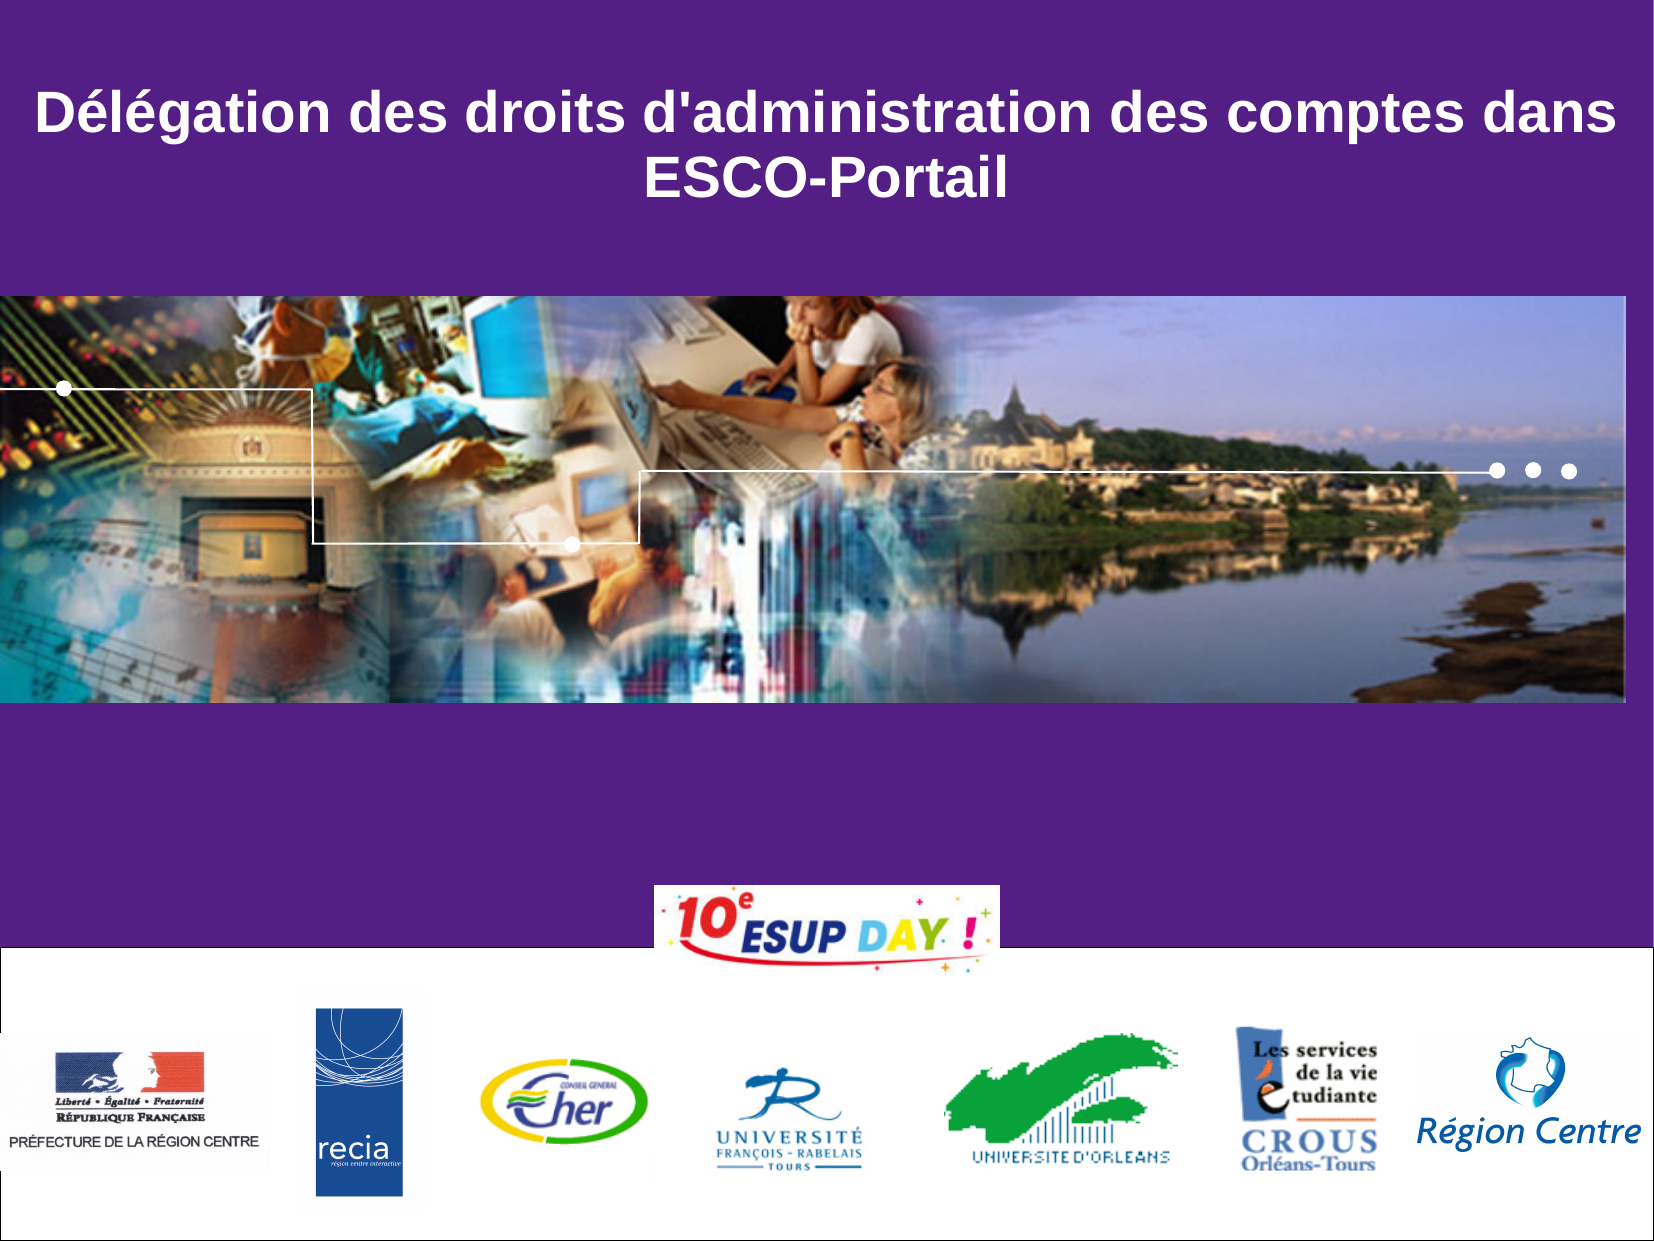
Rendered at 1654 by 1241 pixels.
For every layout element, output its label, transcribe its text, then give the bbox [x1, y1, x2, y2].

picture [473, 1040, 650, 1182]
picture [654, 885, 1000, 975]
picture [1417, 1037, 1641, 1152]
picture [1230, 1024, 1388, 1182]
picture [295, 989, 426, 1211]
picture [944, 1033, 1178, 1169]
picture [708, 1056, 870, 1182]
picture [0, 296, 1626, 703]
picture [0, 1033, 270, 1171]
title Délégation des droits d'administration des comptes dans ESCO-Portail [0, 0, 1654, 289]
